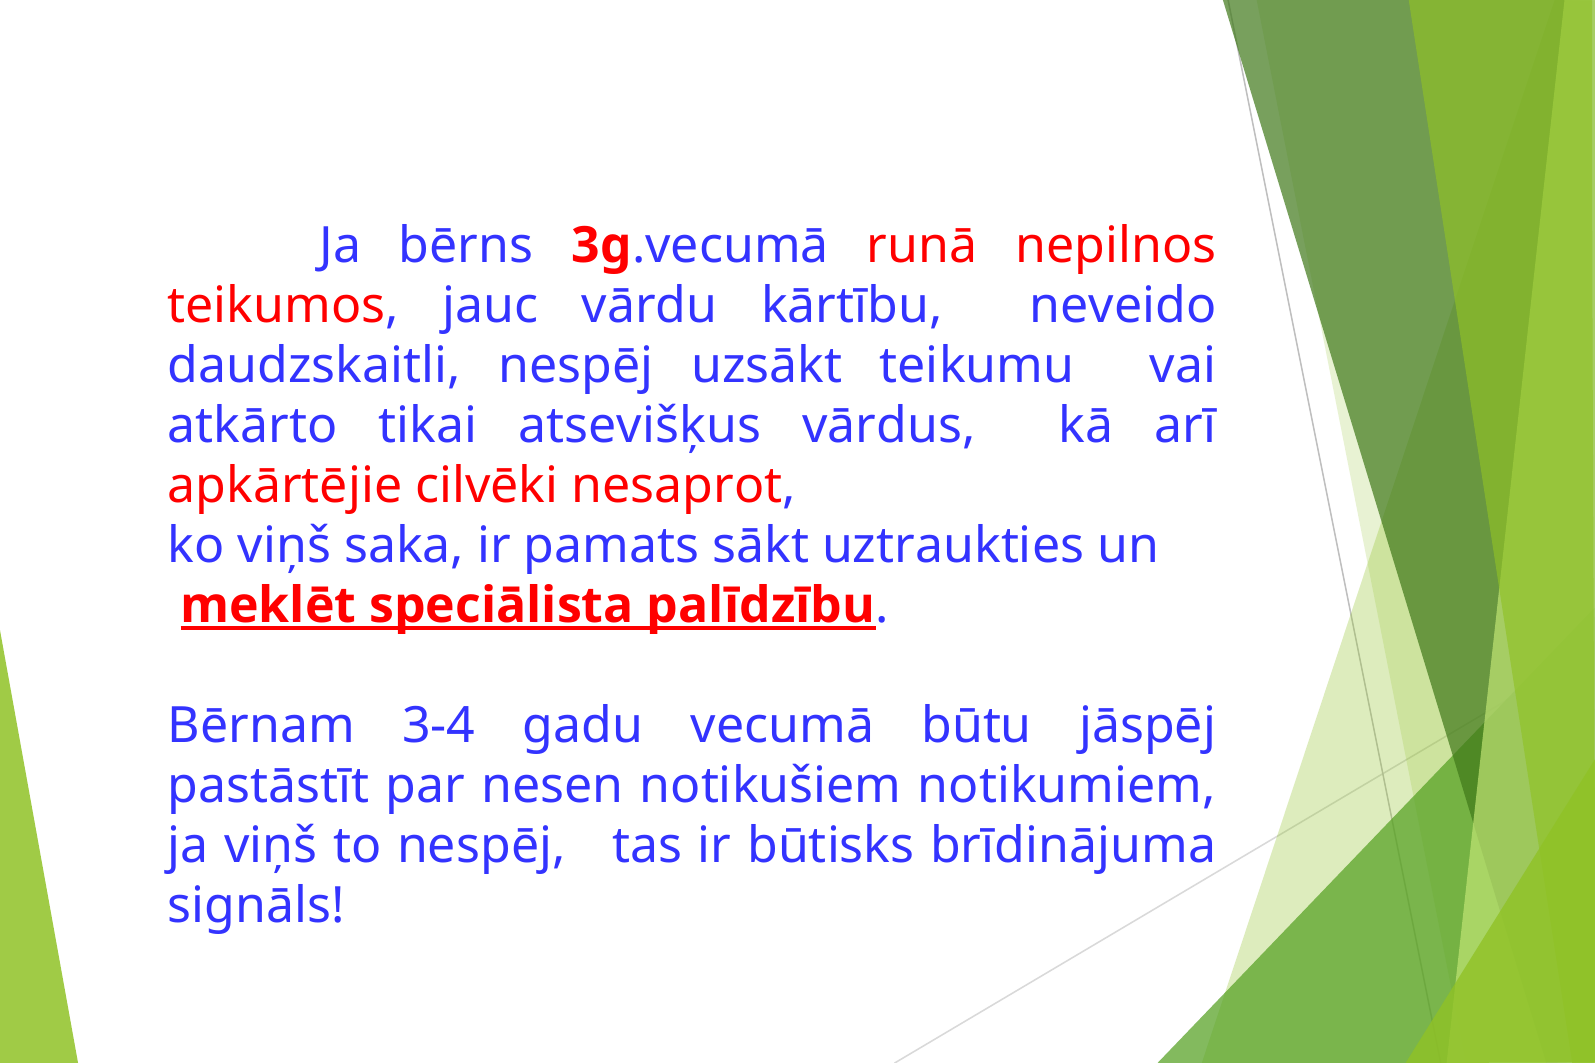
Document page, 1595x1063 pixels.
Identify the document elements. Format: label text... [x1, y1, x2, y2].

text_box Ja bērns 3g.vecumā runā nepilnos teikumos, jauc vārdu kārtību, neveido daudzskaitli, nespēj uzsākt teikumu vai atkārto tikai atsevišķus vārdus, kā arī apkārtējie cilvēki nesaprot, ko viņš saka, ir pamats sākt uztraukties un meklēt speciālista palīdzību. Bērnam 3-4 gadu vecumā būtu jāspēj pastāstīt par nesen notikušiem notikumiem, ja viņš to nespēj, tas ir būtisks brīdinājuma signāls! [153, 205, 1262, 940]
